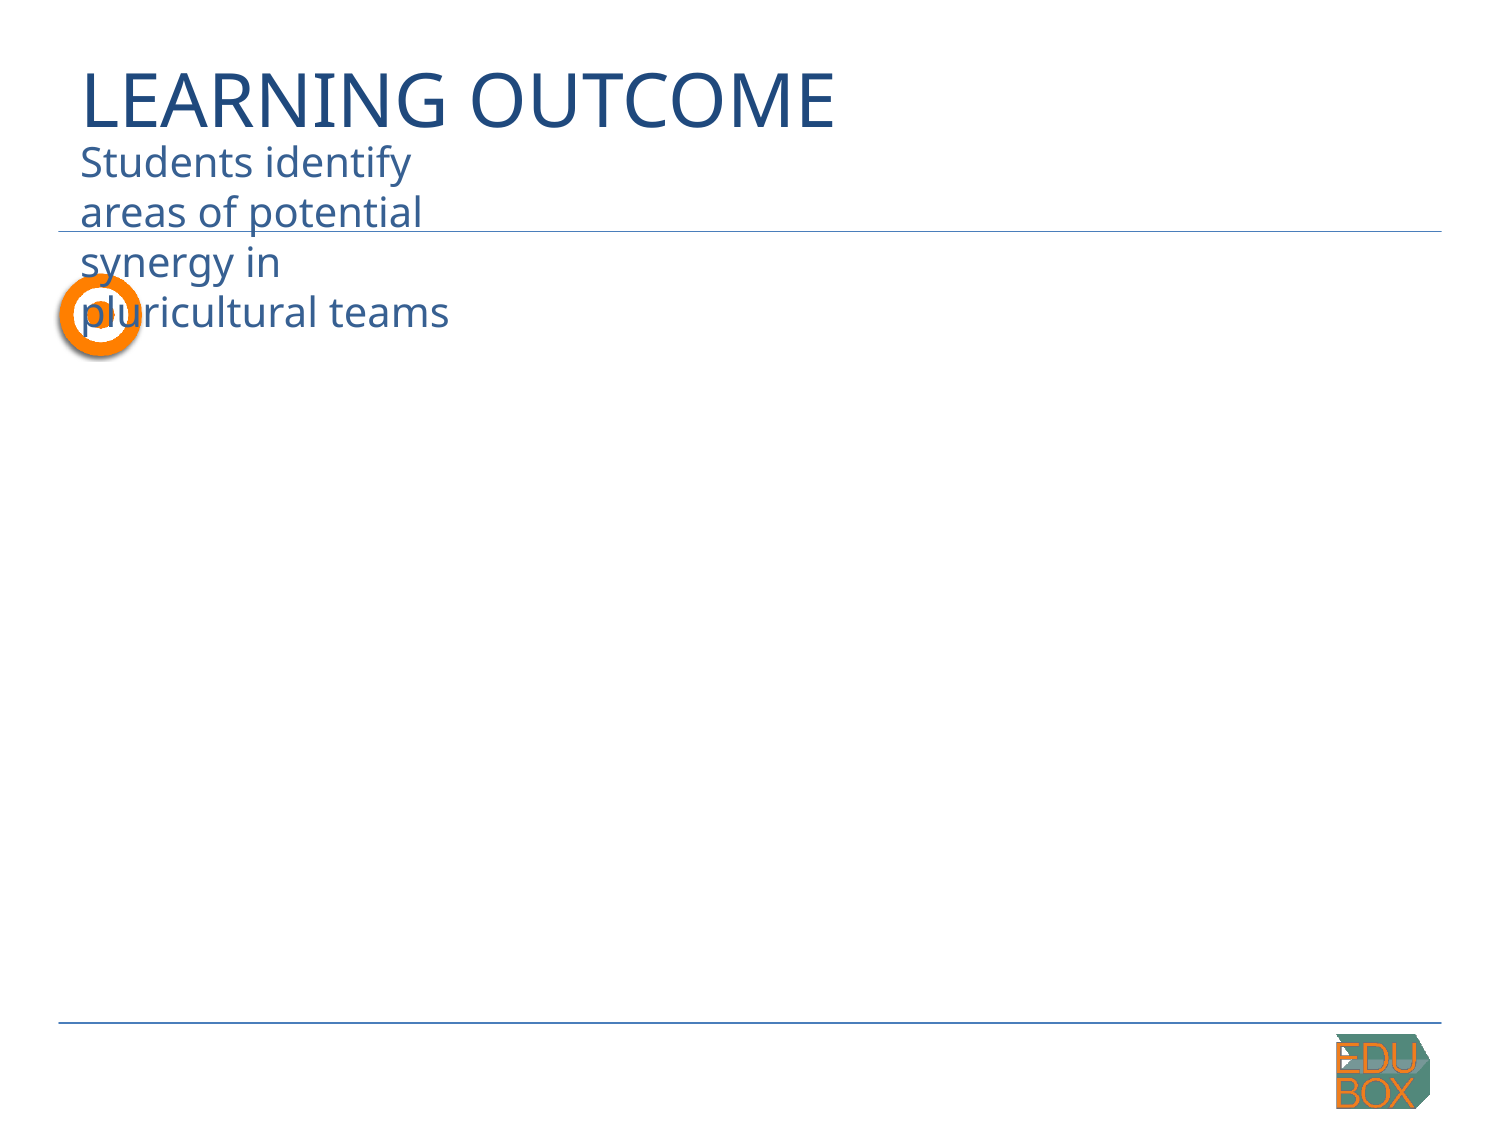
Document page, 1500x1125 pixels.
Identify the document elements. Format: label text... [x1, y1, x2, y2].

title LEARNING OUTCOME [64, 42, 1306, 153]
picture [53, 267, 148, 362]
list Students identify areas of potential synergy in pluricultural teams [162, 279, 1451, 362]
picture [1328, 1028, 1437, 1114]
